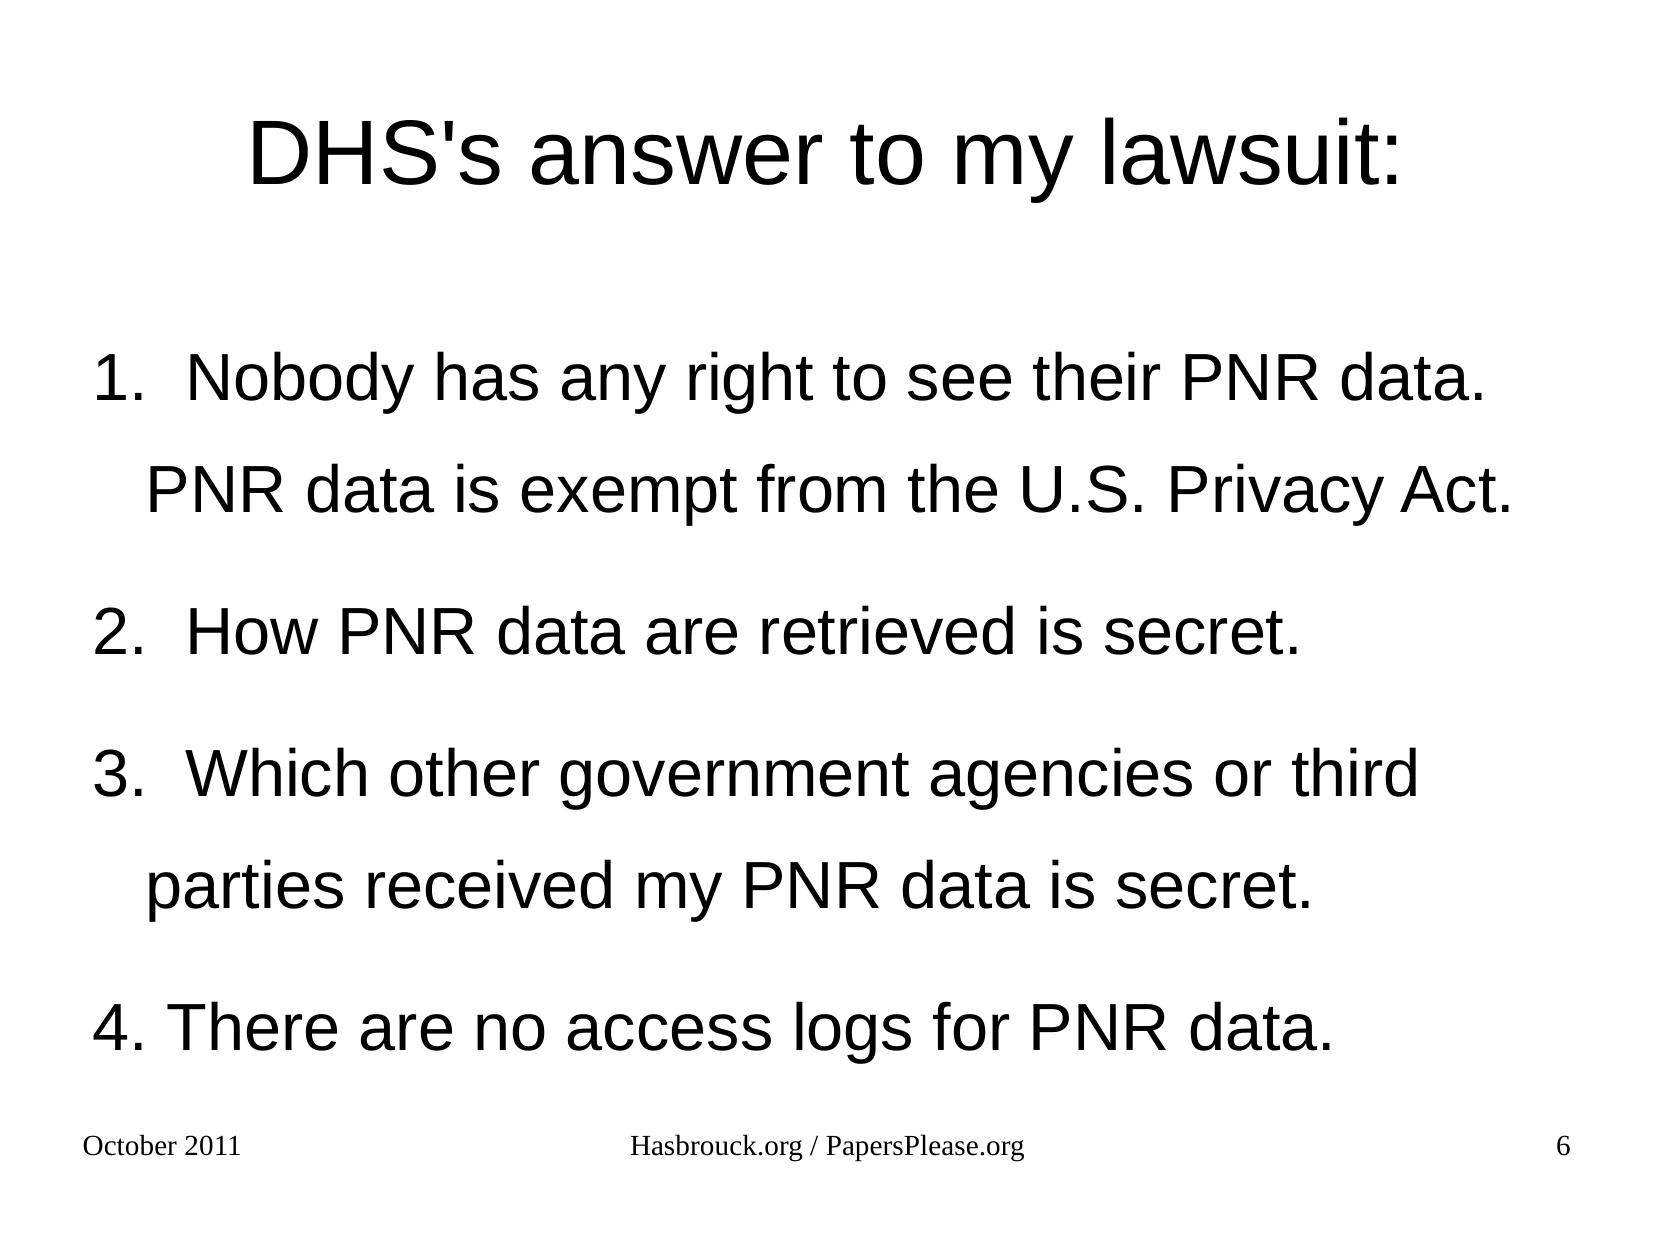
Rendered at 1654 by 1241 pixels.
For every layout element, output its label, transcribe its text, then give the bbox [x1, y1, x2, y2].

list Nobody has any right to see their PNR data. PNR data is exempt from the U.S. Privacy Act. How PNR data are retrieved is secret. Which other government agencies or third parties received my PNR data is secret. There are no access logs for PNR data. [75, 302, 1564, 1053]
title DHS's answer to my lawsuit: [82, 49, 1571, 257]
